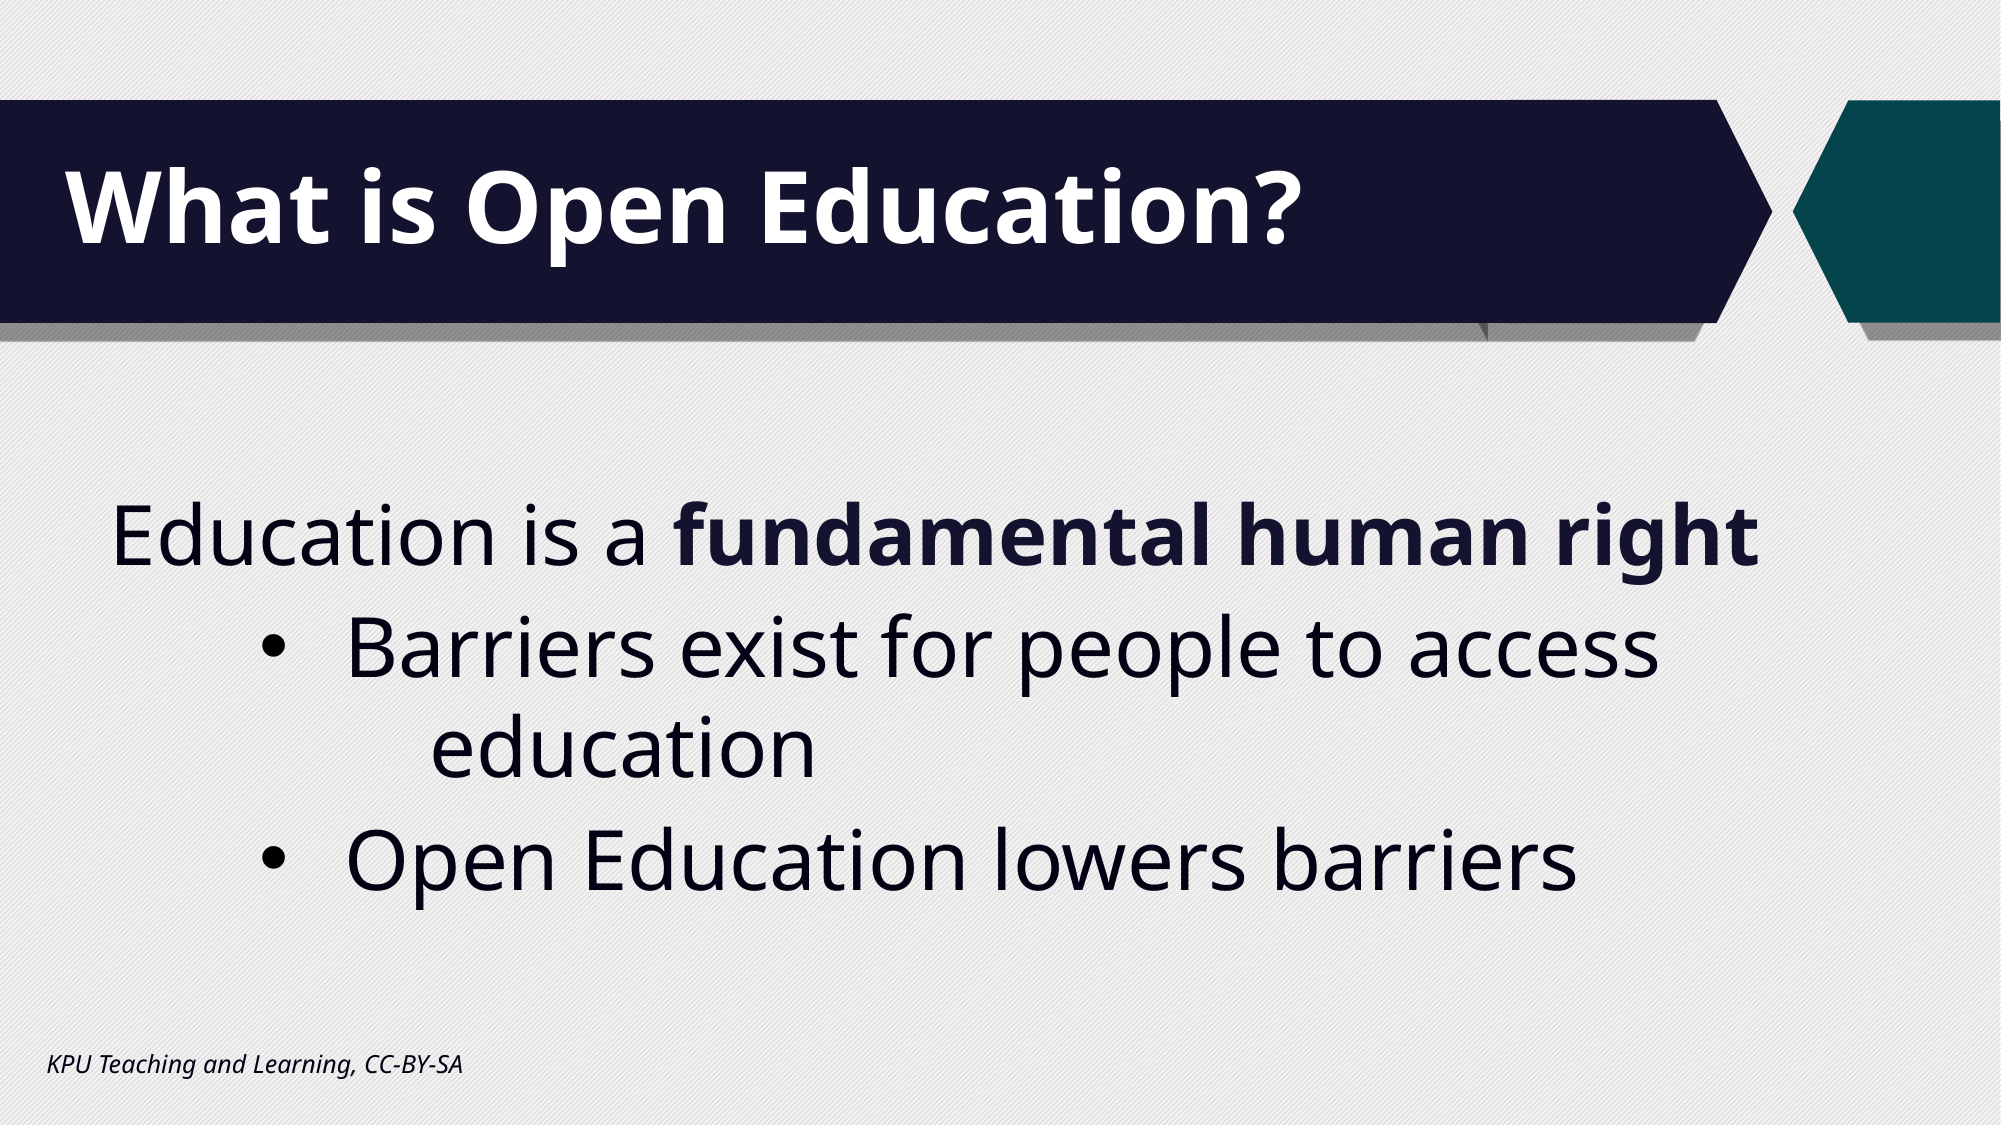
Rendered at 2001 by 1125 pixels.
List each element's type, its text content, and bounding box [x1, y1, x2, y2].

list Education is a fundamental human right Barriers exist for people to access education Open Education lowers barriers [94, 388, 1906, 1000]
text_box KPU Teaching and Learning, CC-BY-SA [31, 1033, 1159, 1094]
title What is Open Education? [50, 122, 1689, 300]
